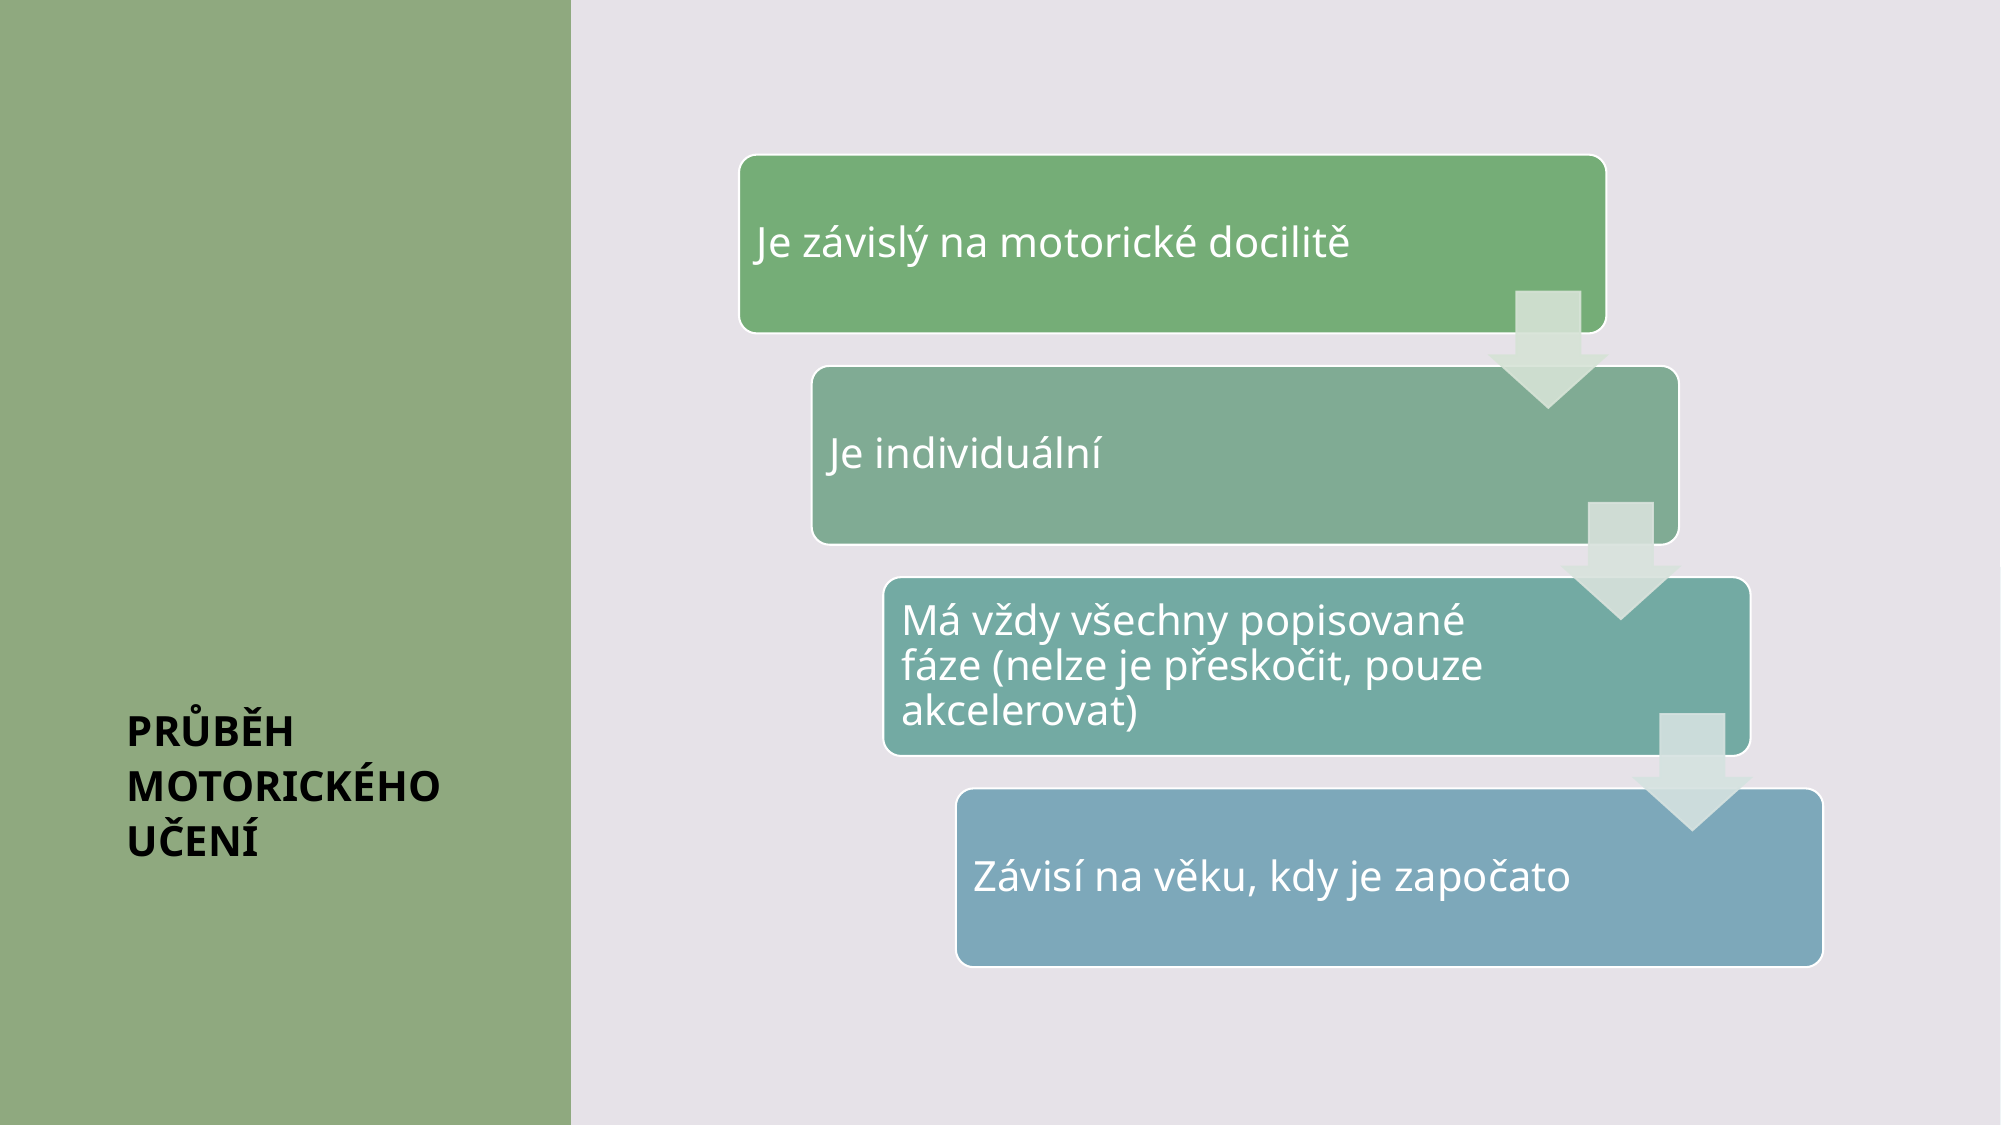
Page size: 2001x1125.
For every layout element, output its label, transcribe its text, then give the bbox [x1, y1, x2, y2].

text_box [0, 0, 2000, 1125]
text_box Má vždy všechny popisované fáze (nelze je přeskočit, pouze akcelerovat) [883, 577, 1751, 756]
title PRŮBĚH MOTORICKÉHO UČENÍ [111, 345, 493, 873]
text_box Je závislý na motorické docilitě [739, 154, 1607, 334]
text_box Závisí na věku, kdy je započato [955, 788, 1824, 968]
text_box Je individuální [811, 365, 1680, 545]
